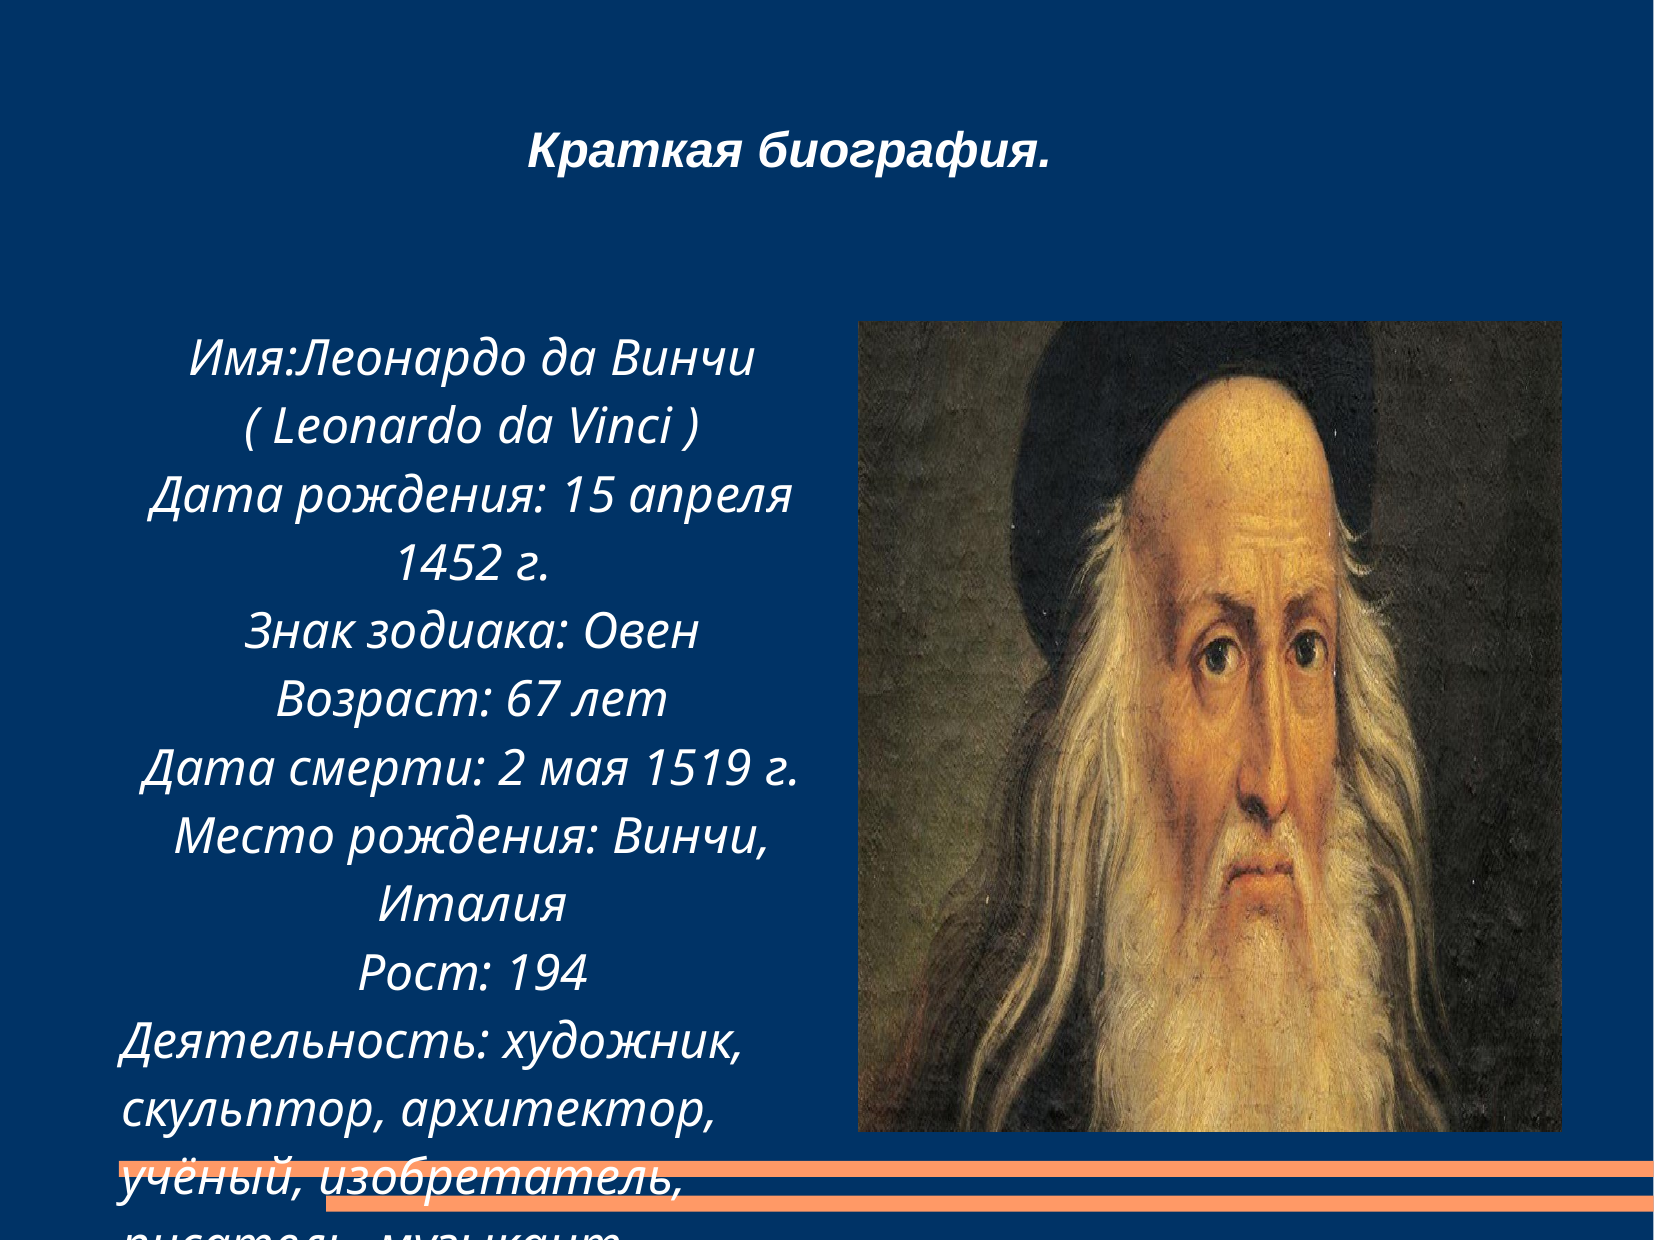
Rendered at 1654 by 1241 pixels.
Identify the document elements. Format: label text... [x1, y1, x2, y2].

title Краткая биография. [121, 46, 1534, 254]
picture [858, 321, 1562, 1132]
list Имя:Леонардо да Винчи ( Leonardo da Vinci ) Дата рождения: 15 апреля 1452 г. Знак зодиака: Овен Возраст: 67 лет Дата смерти: 2 мая 1519 г. Место рождения: Винчи, Италия Рост: 194 Деятельность: художник, скульптор, архитектор, учёный, изобретатель, писатель, музыкант [121, 322, 824, 1132]
